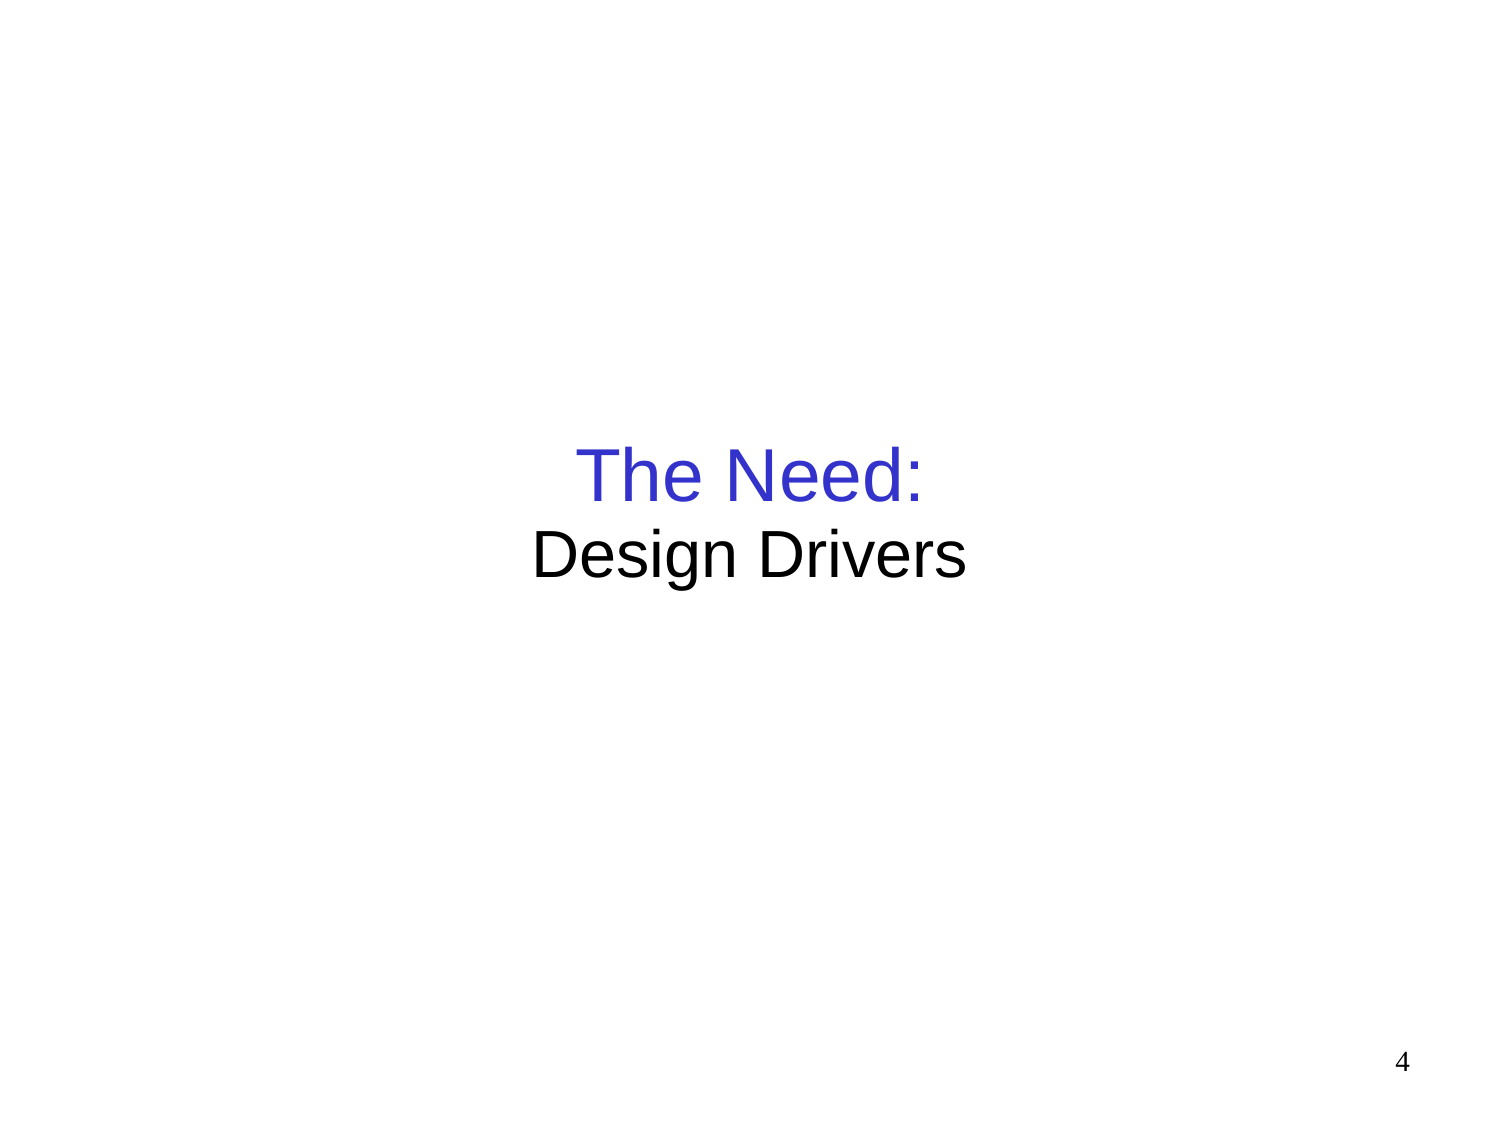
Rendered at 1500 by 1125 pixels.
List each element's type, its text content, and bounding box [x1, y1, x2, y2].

title The Need: Design Drivers [37, 422, 1463, 603]
